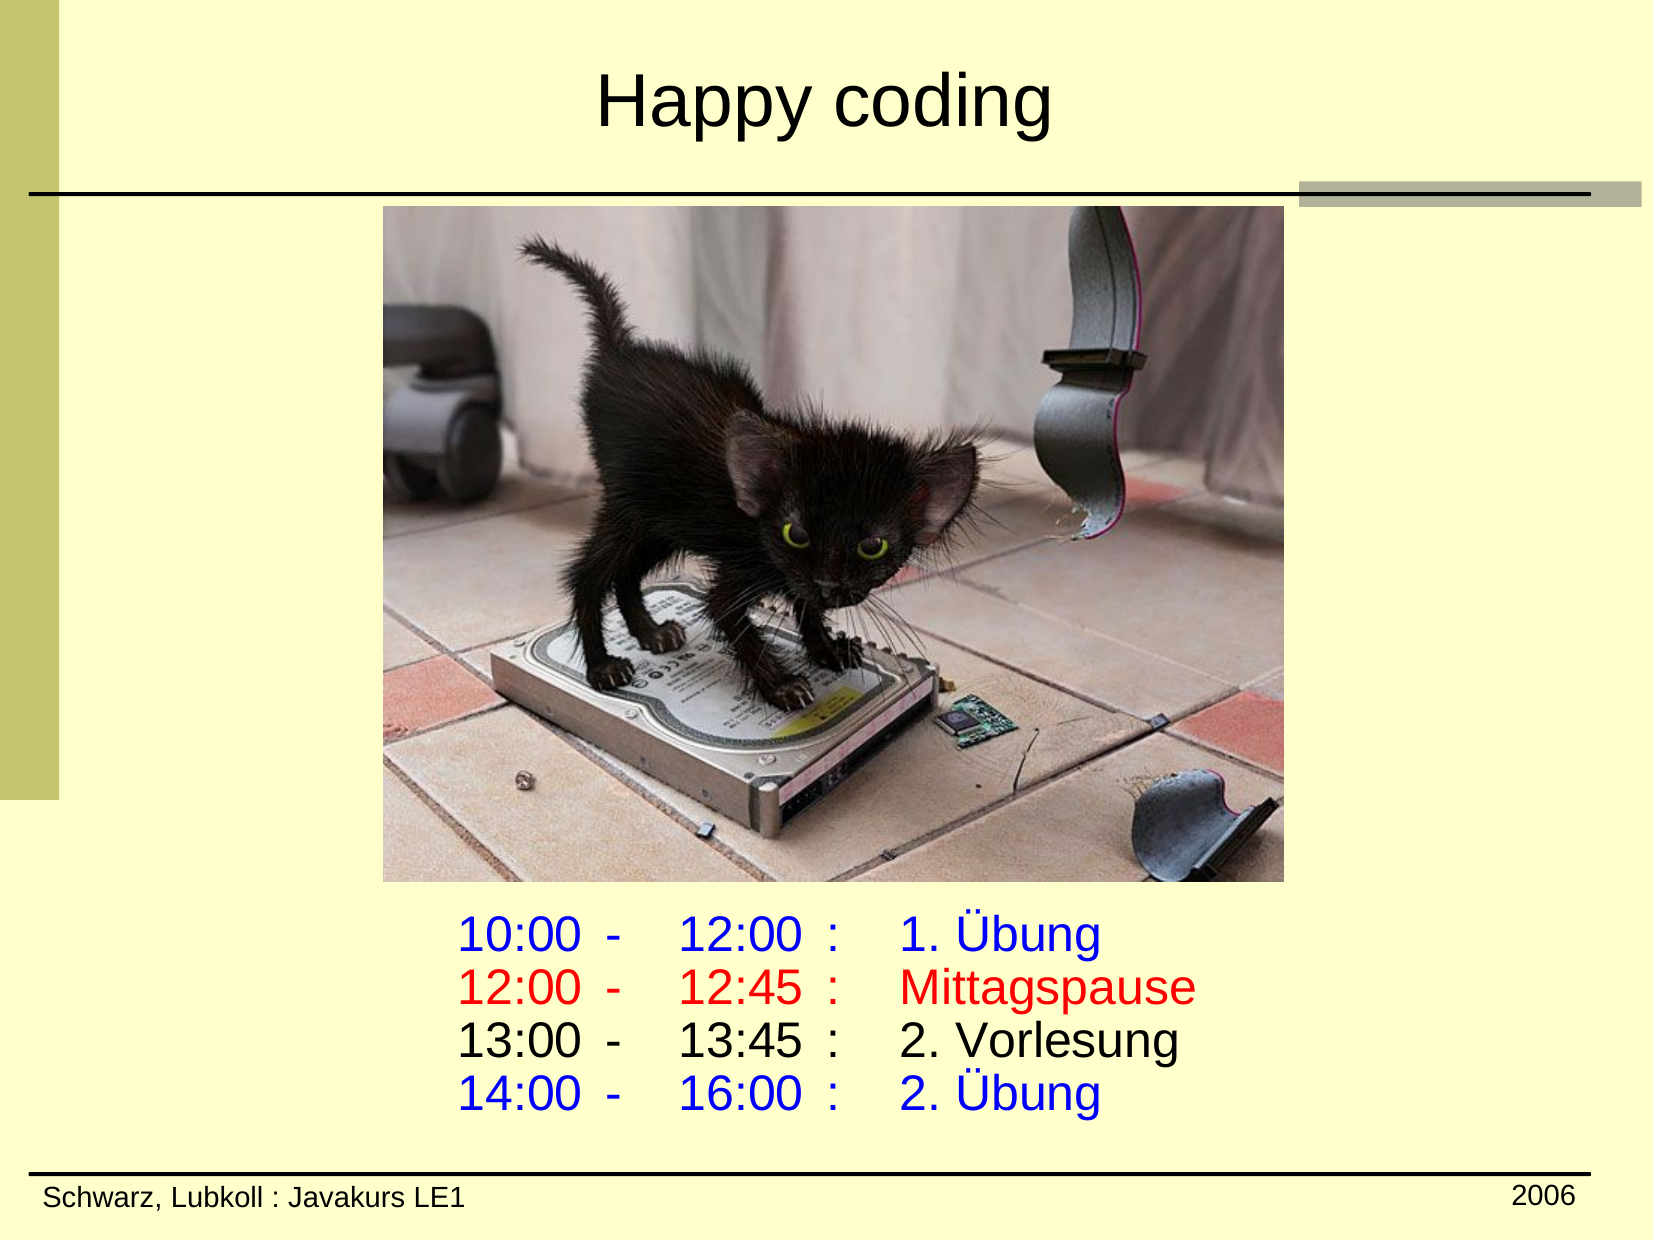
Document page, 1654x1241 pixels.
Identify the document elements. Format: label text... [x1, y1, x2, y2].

text_box 10:00 - 12:00 : 1. Übung 12:00 - 12:45 : Mittagspause 13:00 - 13:45 : 2. Vorlesung 14:00 - 16:00 : 2. Übung [442, 901, 1270, 1152]
title Happy coding [119, 19, 1532, 188]
picture [383, 206, 1284, 882]
